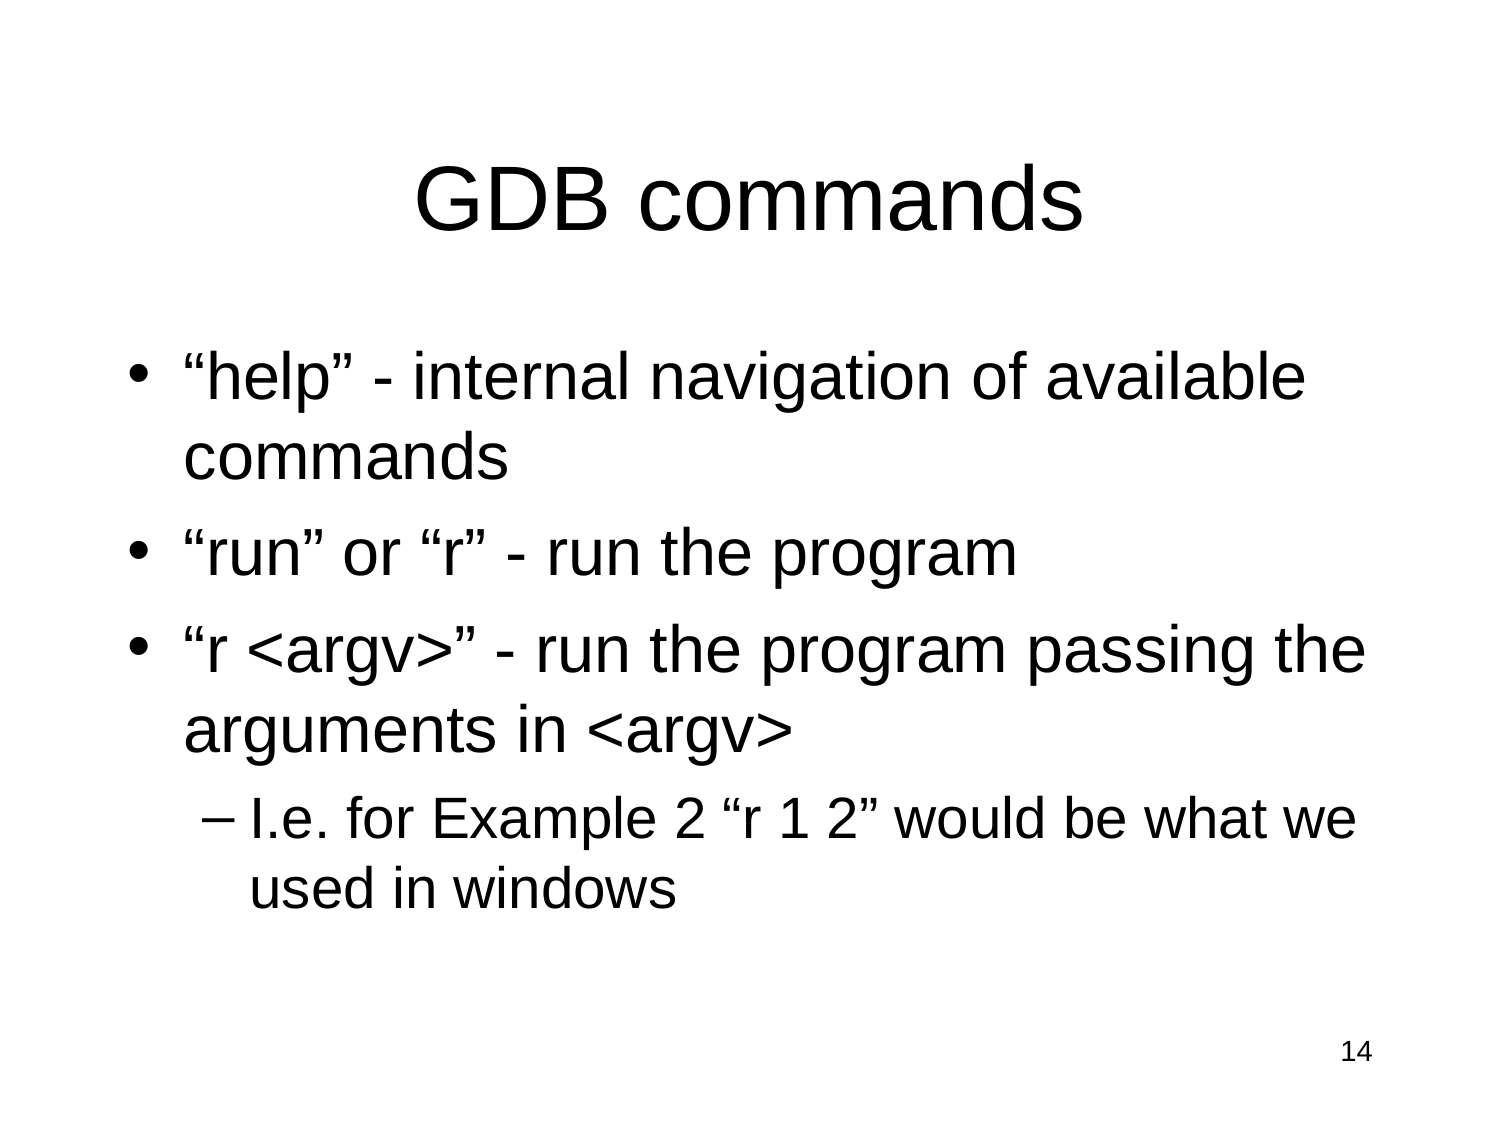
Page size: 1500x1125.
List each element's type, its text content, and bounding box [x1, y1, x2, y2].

text_box <number> [1074, 1025, 1388, 1101]
title GDB commands [112, 99, 1388, 288]
list “help” - internal navigation of available commands “run” or “r” - run the program “r <argv>” - run the program passing the arguments in <argv> I.e. for Example 2 “r 1 2” would be what we used in windows [112, 324, 1388, 1001]
